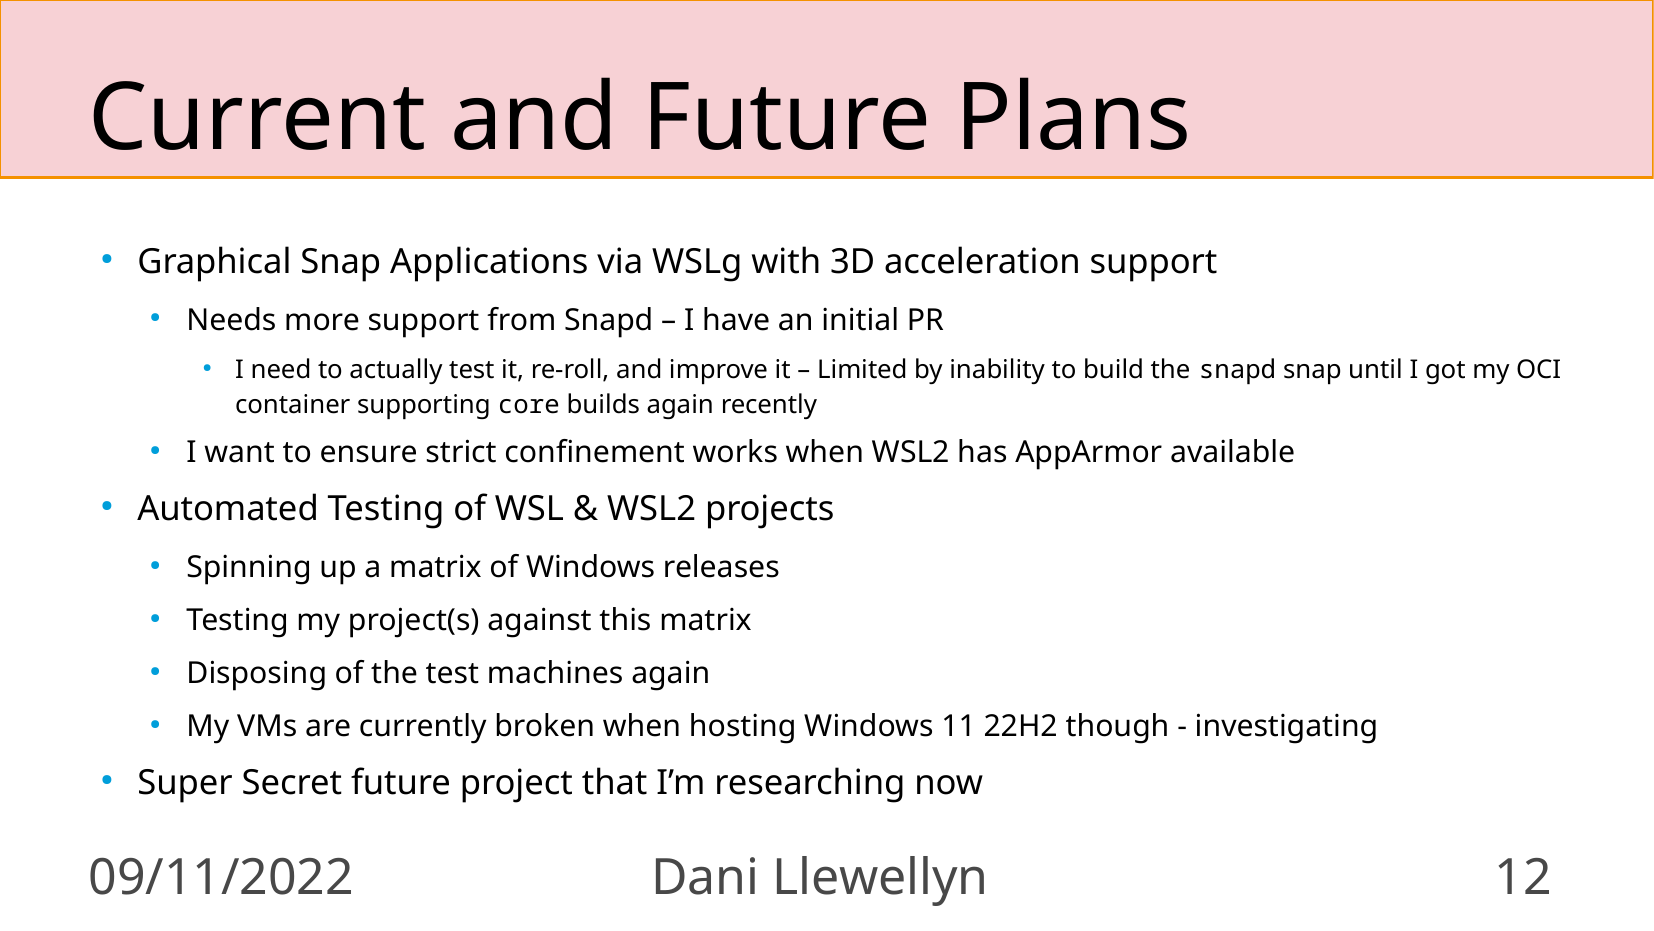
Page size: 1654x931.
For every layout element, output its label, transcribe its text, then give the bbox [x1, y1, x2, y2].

list Graphical Snap Applications via WSLg with 3D acceleration support Needs more support from Snapd – I have an initial PR I need to actually test it, re-roll, and improve it – Limited by inability to build the snapd snap until I got my OCI container supporting core builds again recently I want to ensure strict confinement works when WSL2 has AppArmor available Automated Testing of WSL & WSL2 projects Spinning up a matrix of Windows releases Testing my project(s) against this matrix Disposing of the test machines again My VMs are currently broken when hosting Windows 11 22H2 though - investigating Super Secret future project that I’m researching now [88, 236, 1565, 813]
title Current and Future Plans [88, 14, 1565, 178]
